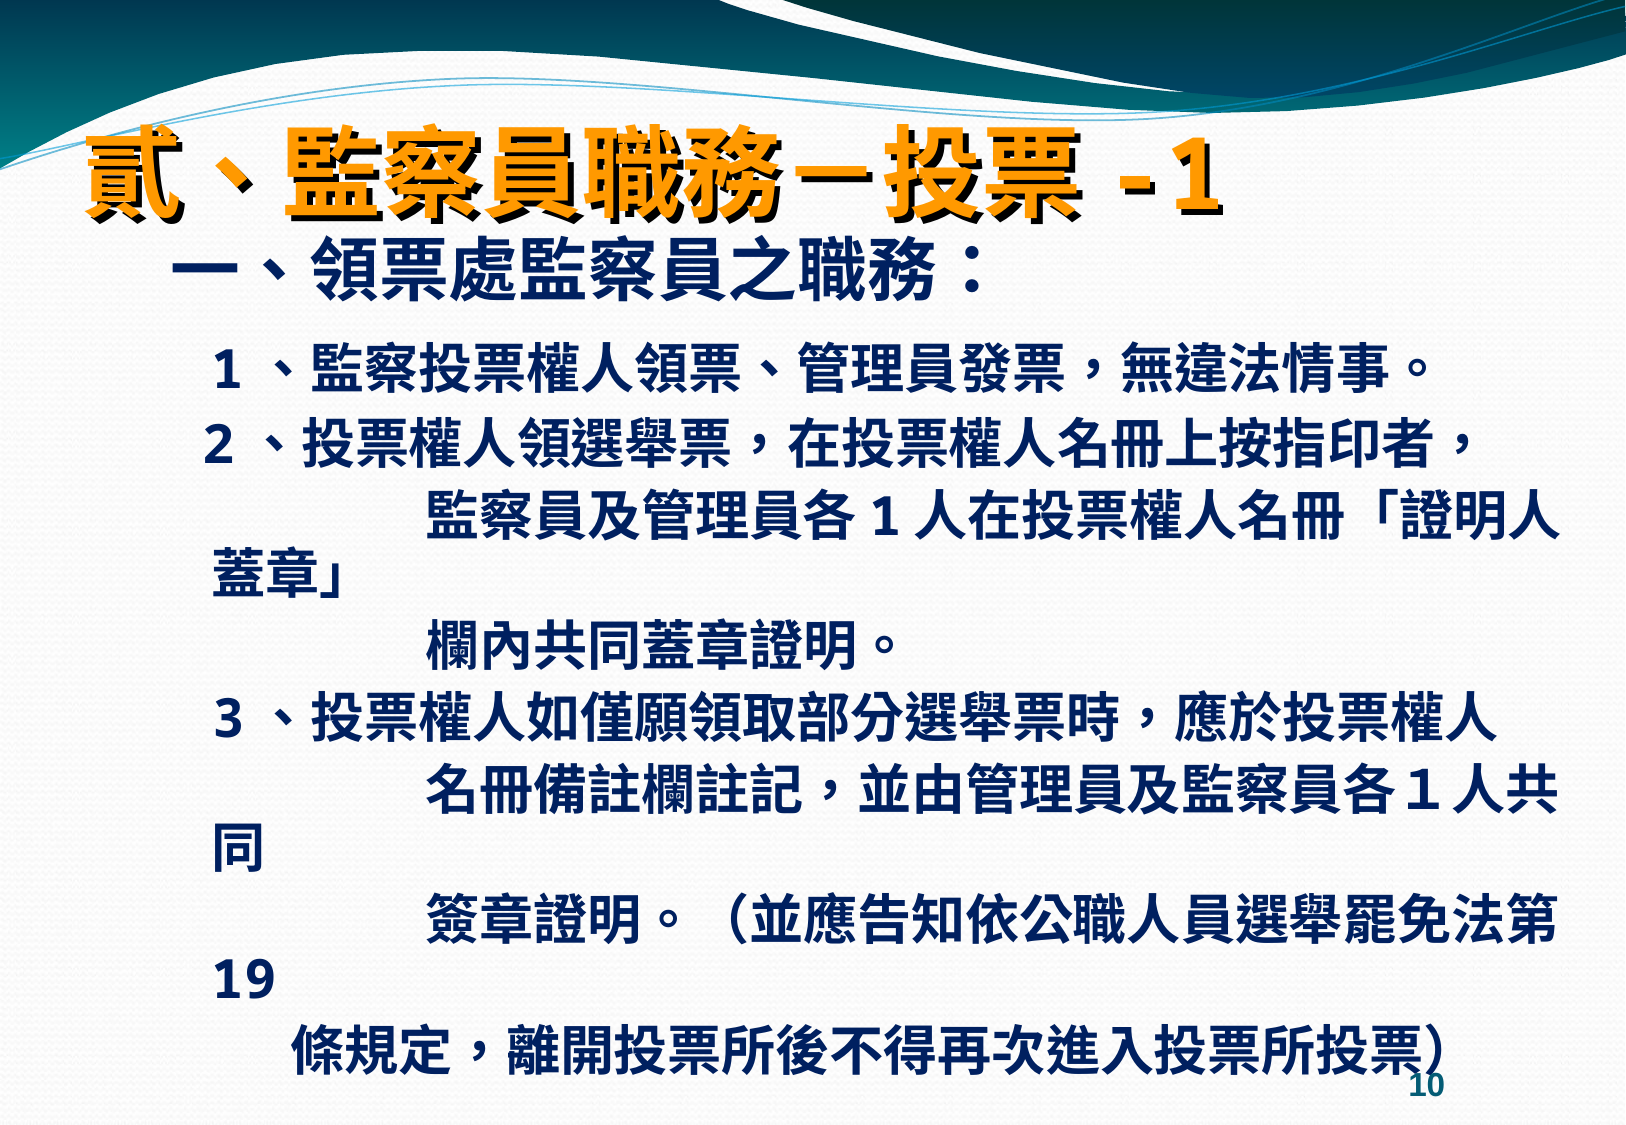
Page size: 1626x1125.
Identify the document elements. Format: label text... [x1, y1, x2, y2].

list 一、領票處監察員之職務： 1、監察投票權人領票、管理員發票，無違法情事。 2、投票權人領選舉票，在投票權人名冊上按指印者， 監察員及管理員各1人在投票權人名冊「證明人蓋章」 欄內共同蓋章證明。 3、投票權人如僅願領取部分選舉票時，應於投票權人 名冊備註欄註記，並由管理員及監察員各１人共同 簽章證明。（並應告知依公職人員選舉罷免法第19 條規定，離開投票所後不得再次進入投票所投票） [113, 227, 1591, 1103]
text_box [1408, 1042, 1544, 1103]
title 貳、監察員職務－投票-1 [81, 85, 1544, 230]
